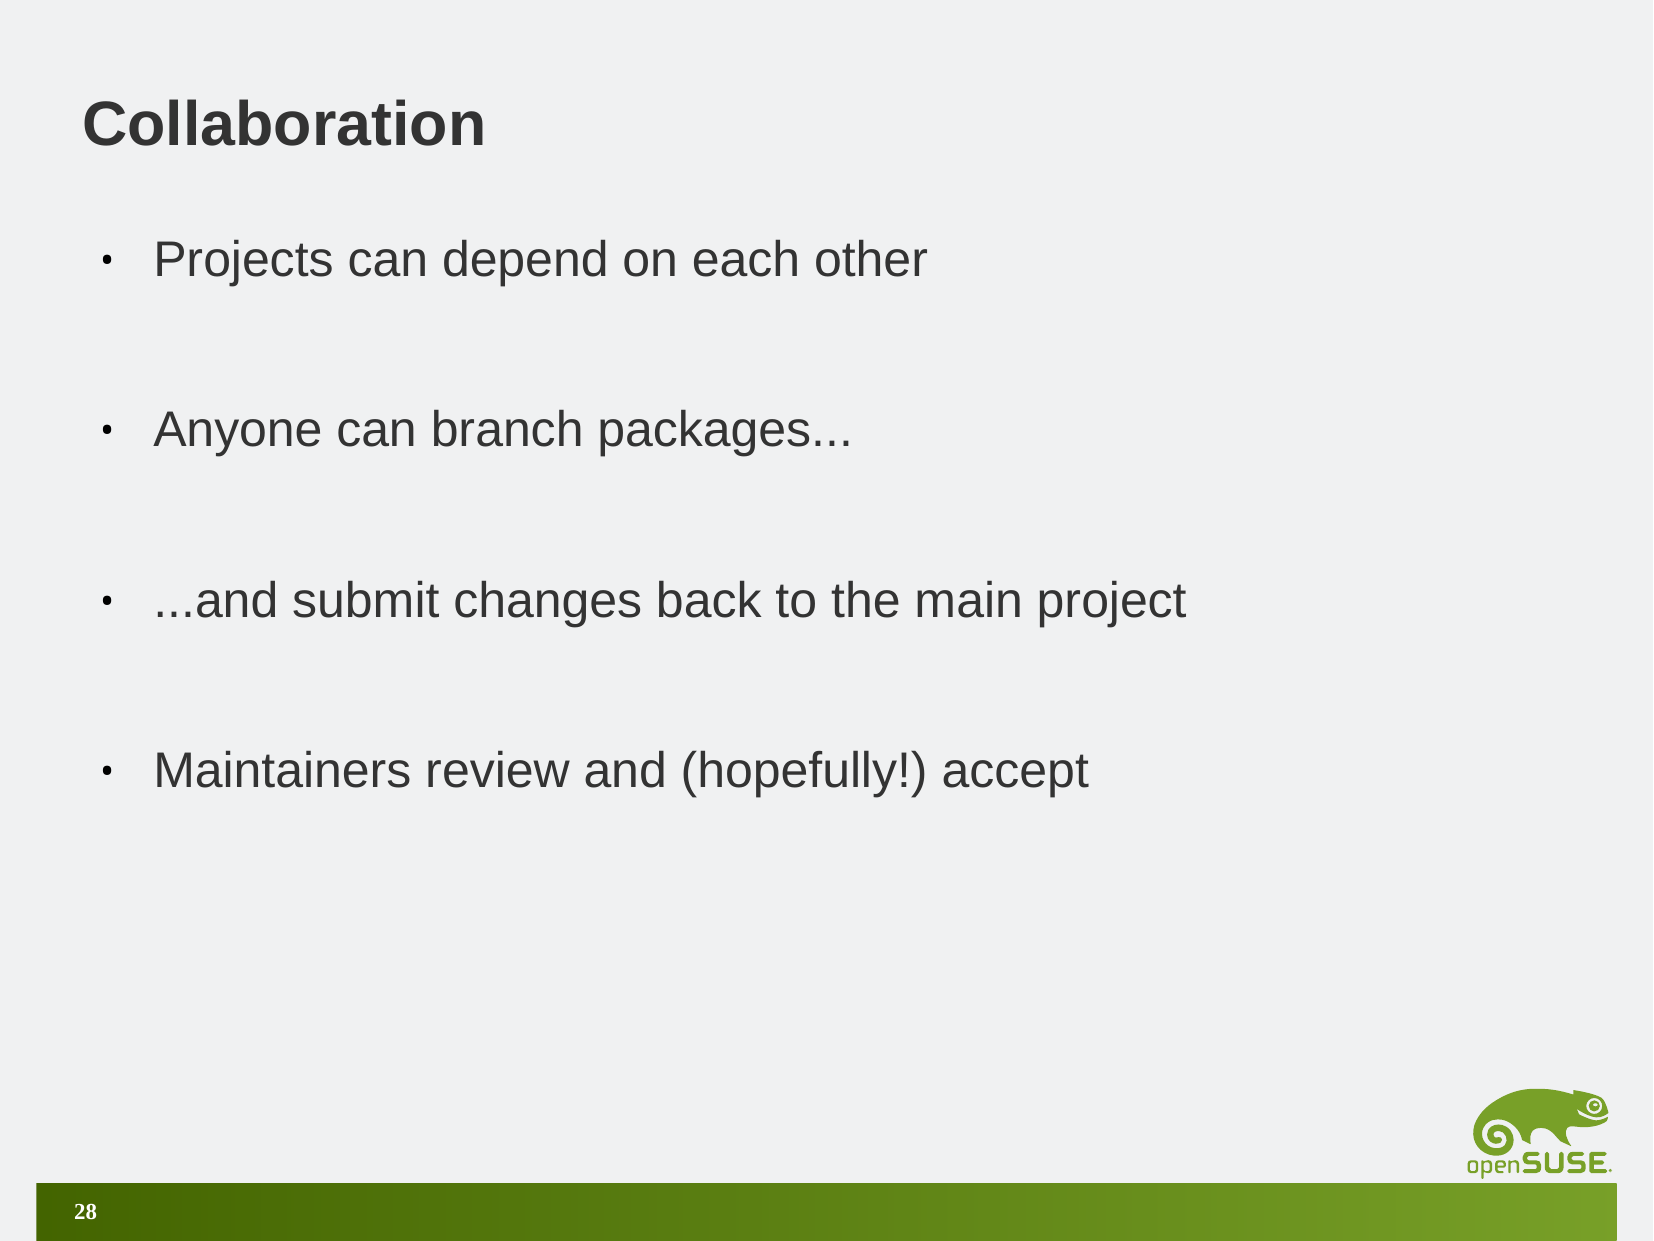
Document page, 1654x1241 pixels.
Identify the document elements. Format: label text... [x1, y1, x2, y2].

list Projects can depend on each other Anyone can branch packages... ...and submit changes back to the main project Maintainers review and (hopefully!) accept [82, 231, 1571, 1050]
picture [0, 0, 1653, 1241]
title Collaboration [82, 49, 1571, 198]
